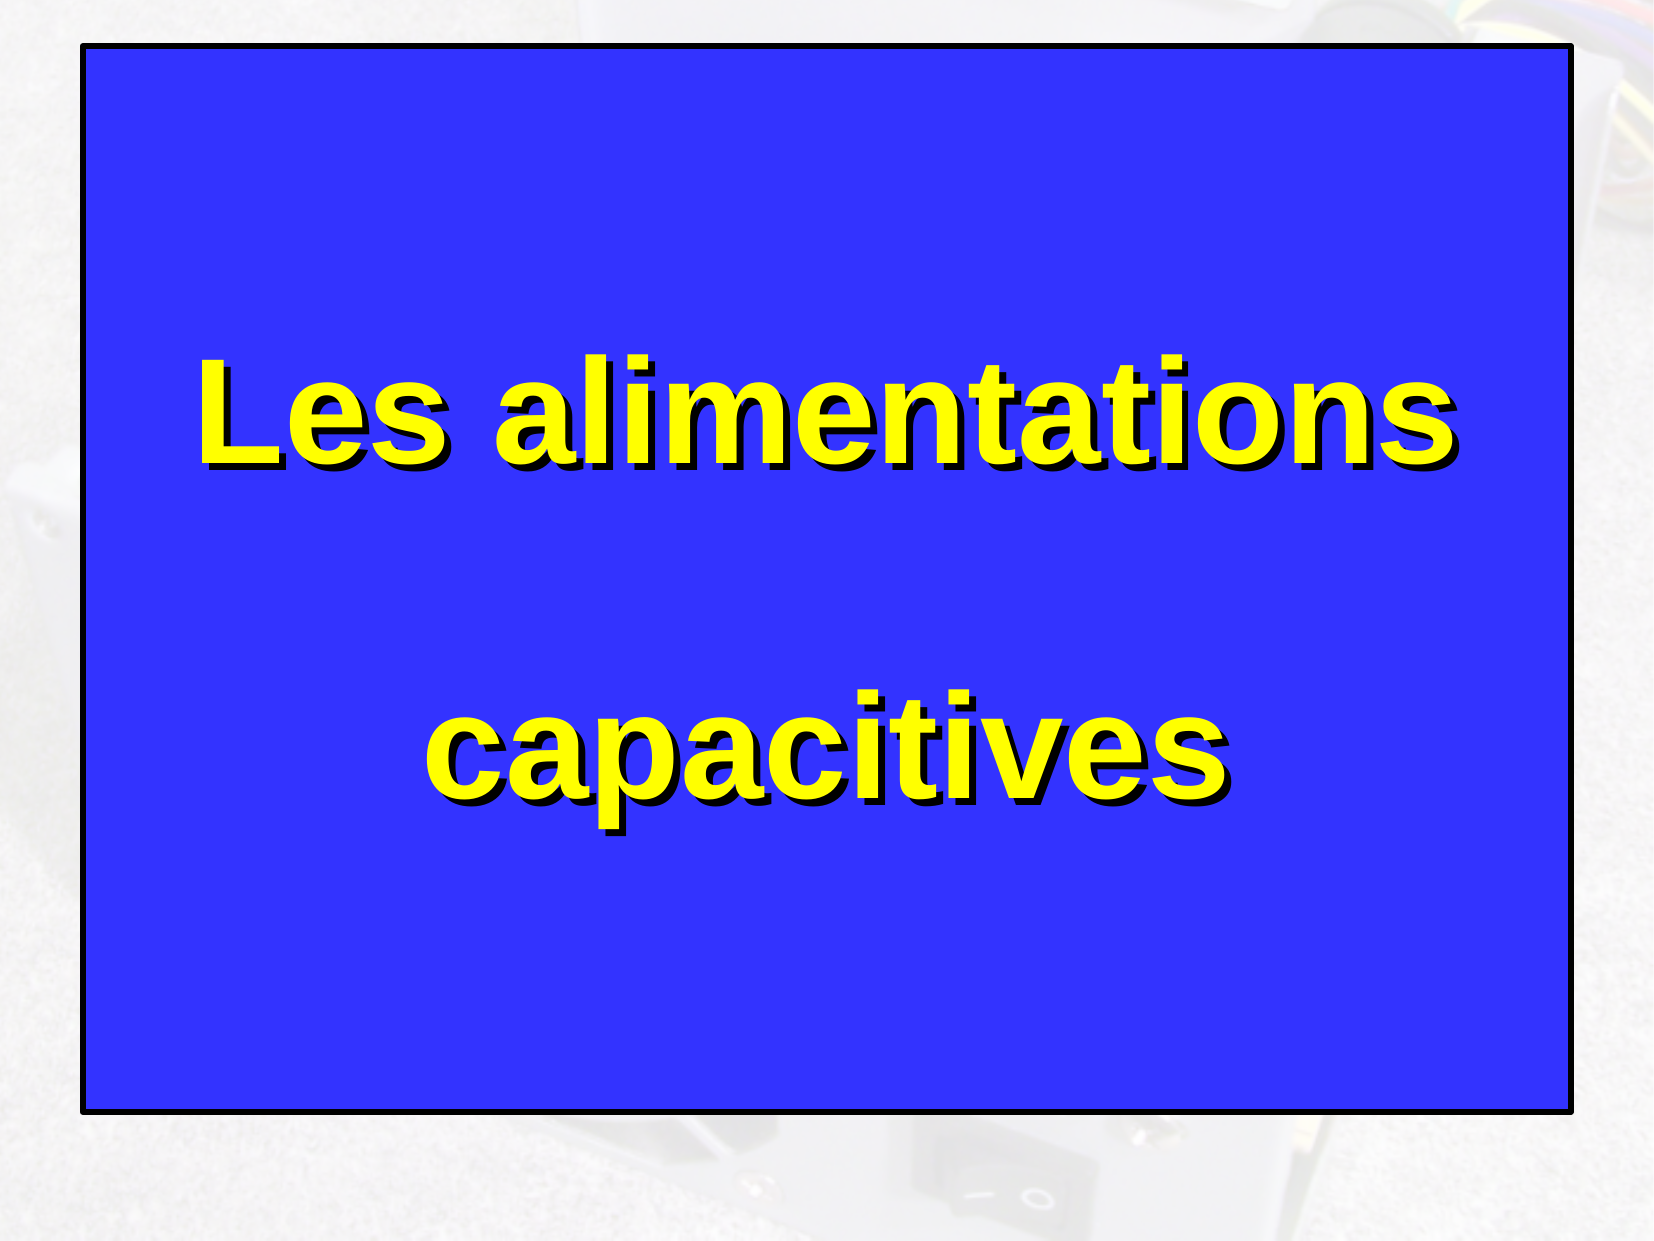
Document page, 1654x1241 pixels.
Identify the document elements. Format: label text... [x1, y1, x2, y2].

picture [0, 0, 1654, 1241]
subtitle Les alimentations capacitives [82, 46, 1571, 1112]
